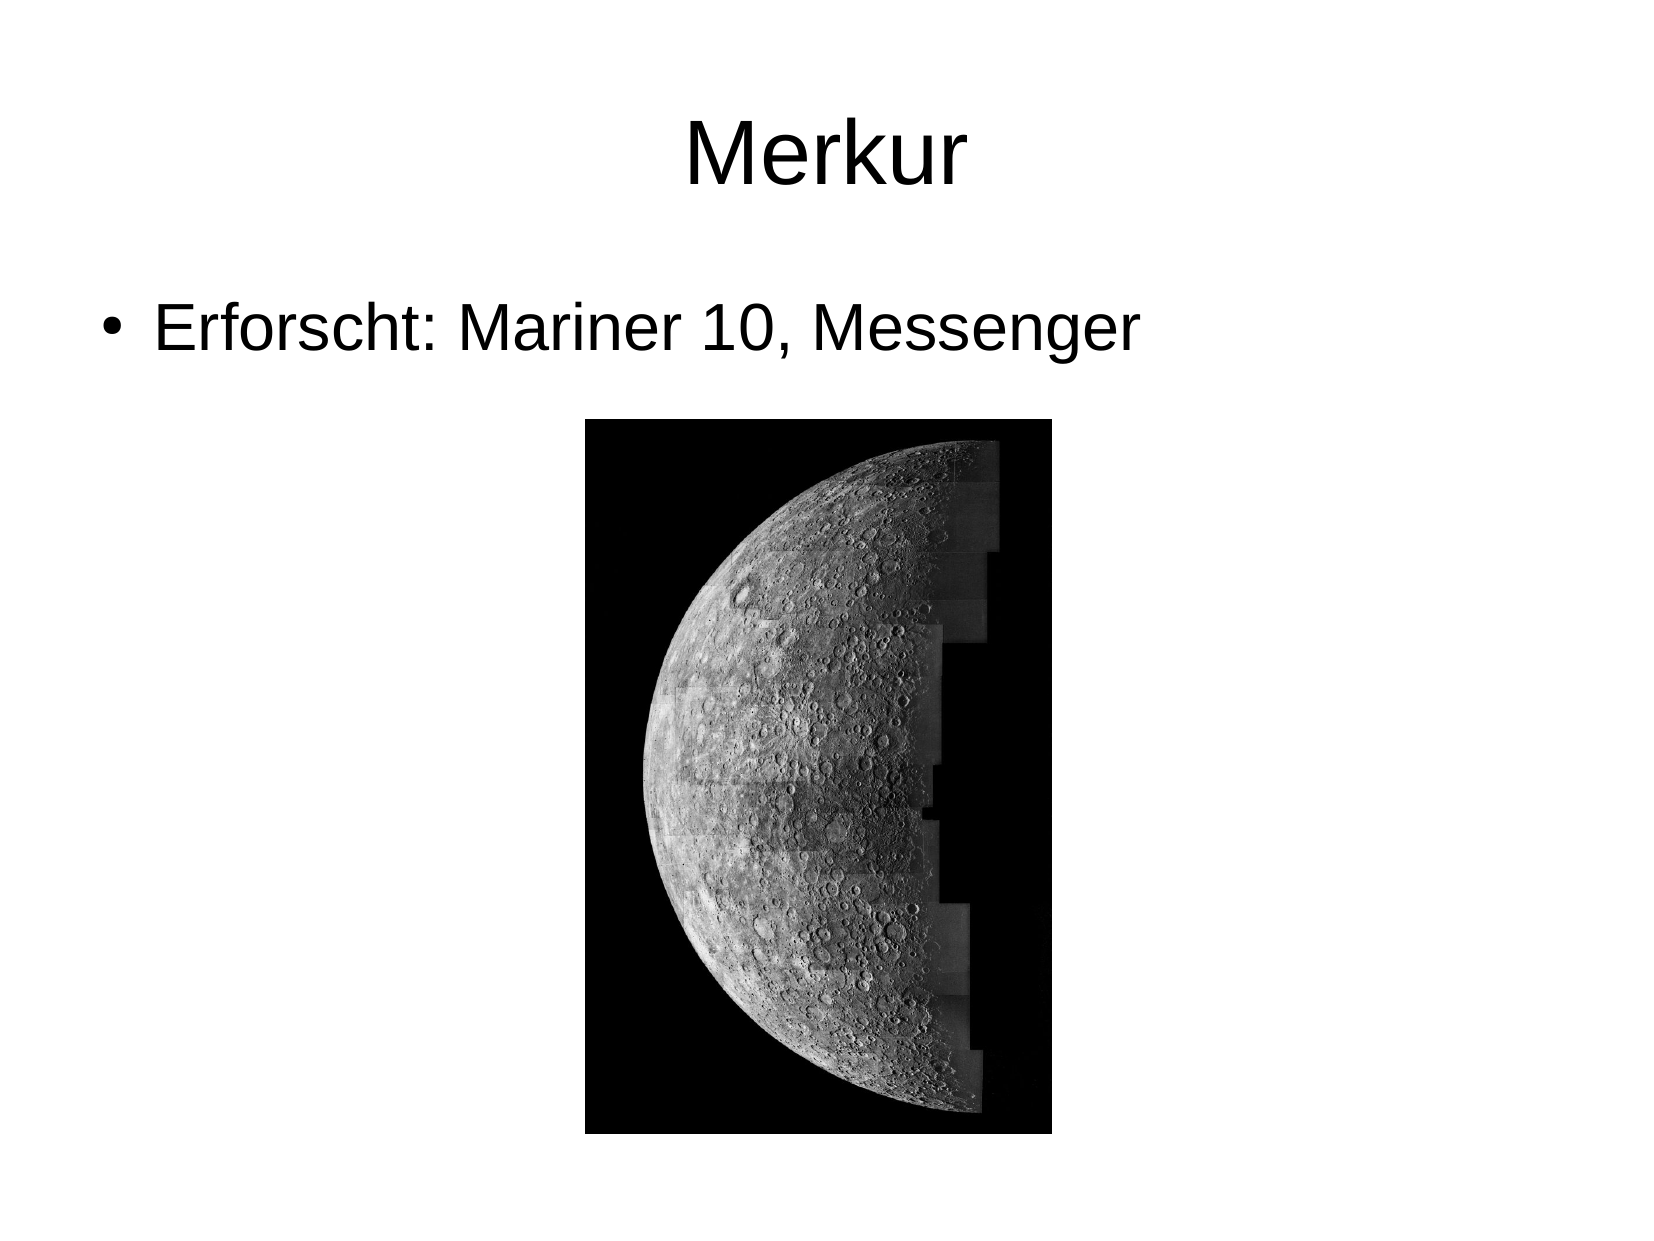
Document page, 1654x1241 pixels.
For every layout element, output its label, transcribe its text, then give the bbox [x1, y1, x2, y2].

picture [585, 419, 1052, 1134]
list Erforscht: Mariner 10, Messenger [82, 290, 1571, 1010]
title Merkur [82, 49, 1571, 257]
